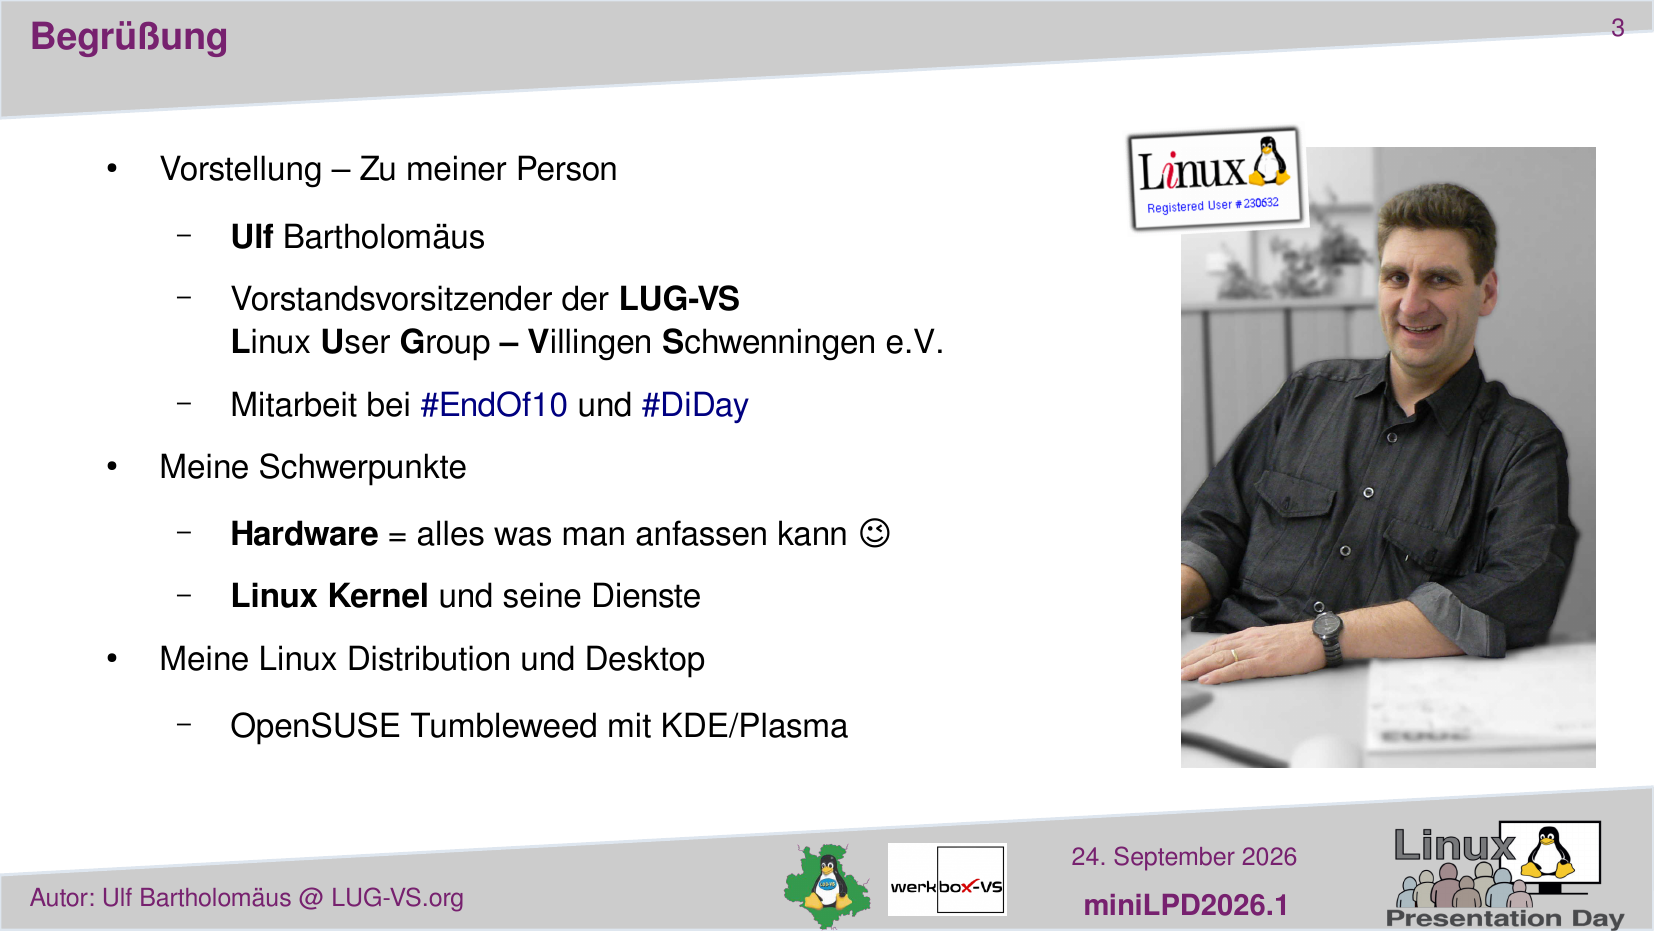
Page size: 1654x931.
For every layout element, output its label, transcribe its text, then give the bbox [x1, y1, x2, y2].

picture [1387, 820, 1625, 931]
title Begrüßung [29, 11, 1211, 101]
picture [1122, 121, 1596, 768]
list Vorstellung – Zu meiner Person Ulf Bartholomäus Vorstandsvorsitzender der LUG-VS Linux User Group – Villingen Schwenningen e.V. Mitarbeit bei #EndOf10 und #DiDay Meine Schwerpunkte Hardware = alles was man anfassen kann 😉 Linux Kernel und seine Dienste Meine Linux Distribution und Desktop OpenSUSE Tumbleweed mit KDE/Plasma [88, 147, 1152, 810]
picture [781, 841, 873, 931]
picture [888, 843, 1007, 916]
